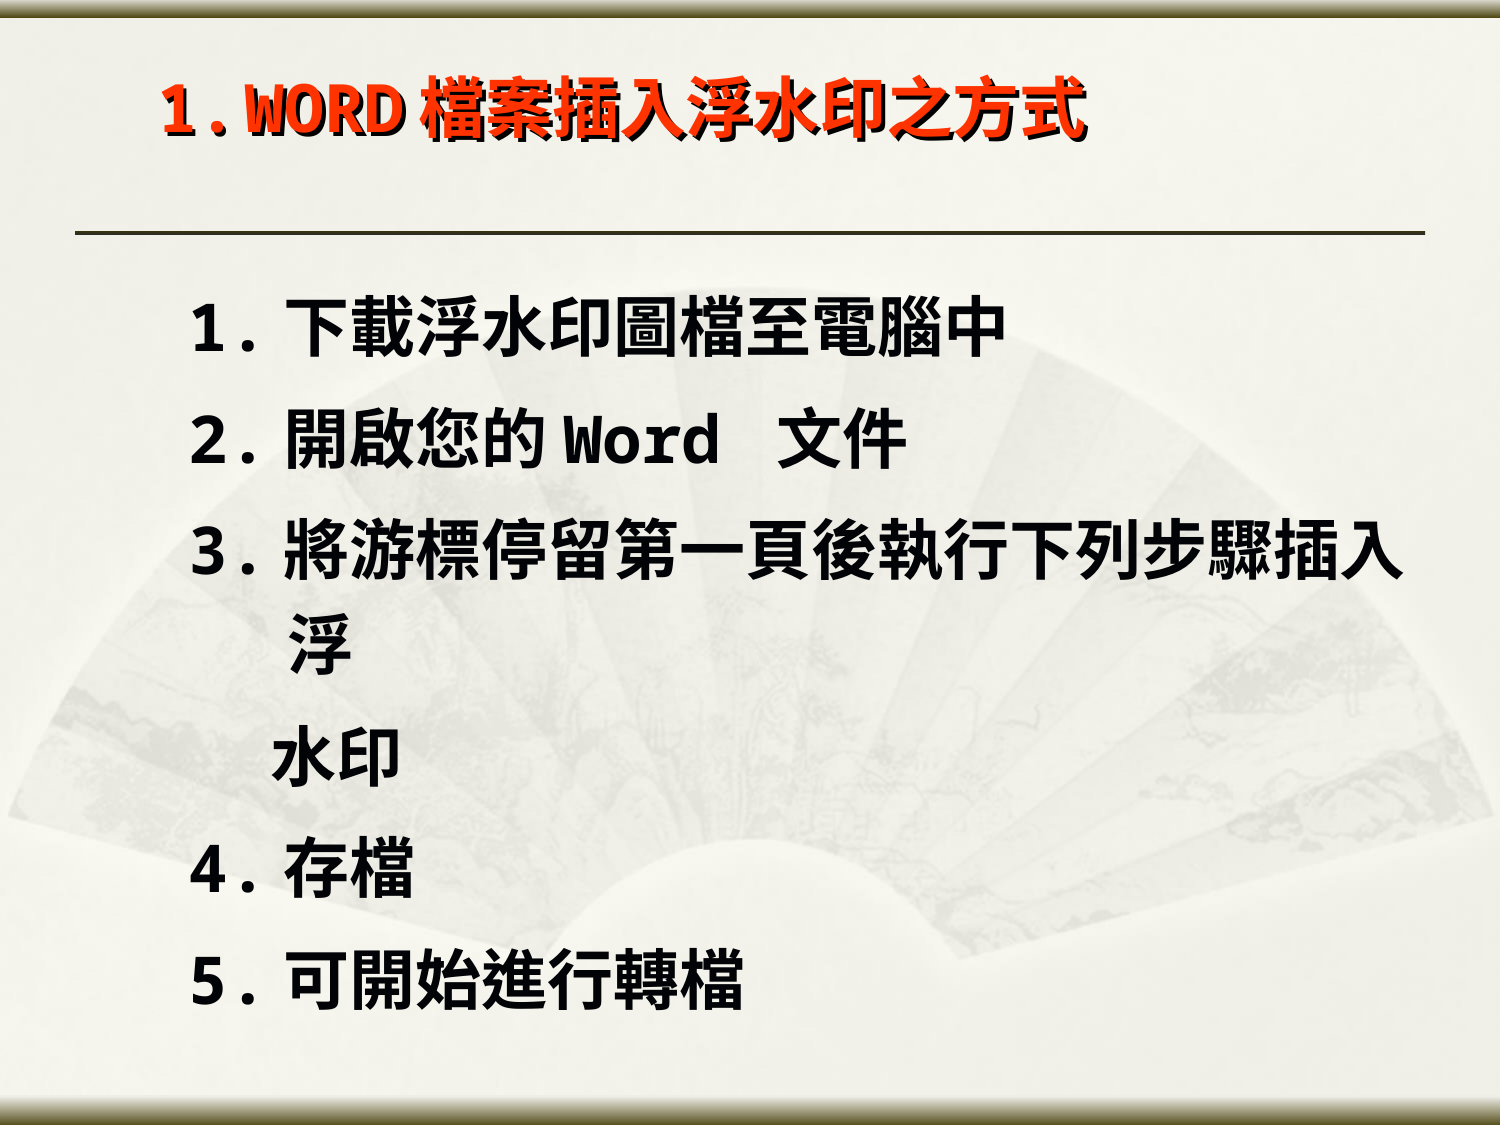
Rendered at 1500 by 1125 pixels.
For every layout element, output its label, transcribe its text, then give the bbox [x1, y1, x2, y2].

title 1. WORD 檔案插入浮水印之方式 [75, 50, 1176, 163]
list 1.下載浮水印圖檔至電腦中 2.開啟您的Word 文件 3.將游標停留第一頁後執行下列步驟插入浮 水印 4.存檔 5.可開始進行轉檔 [75, 262, 1426, 1032]
